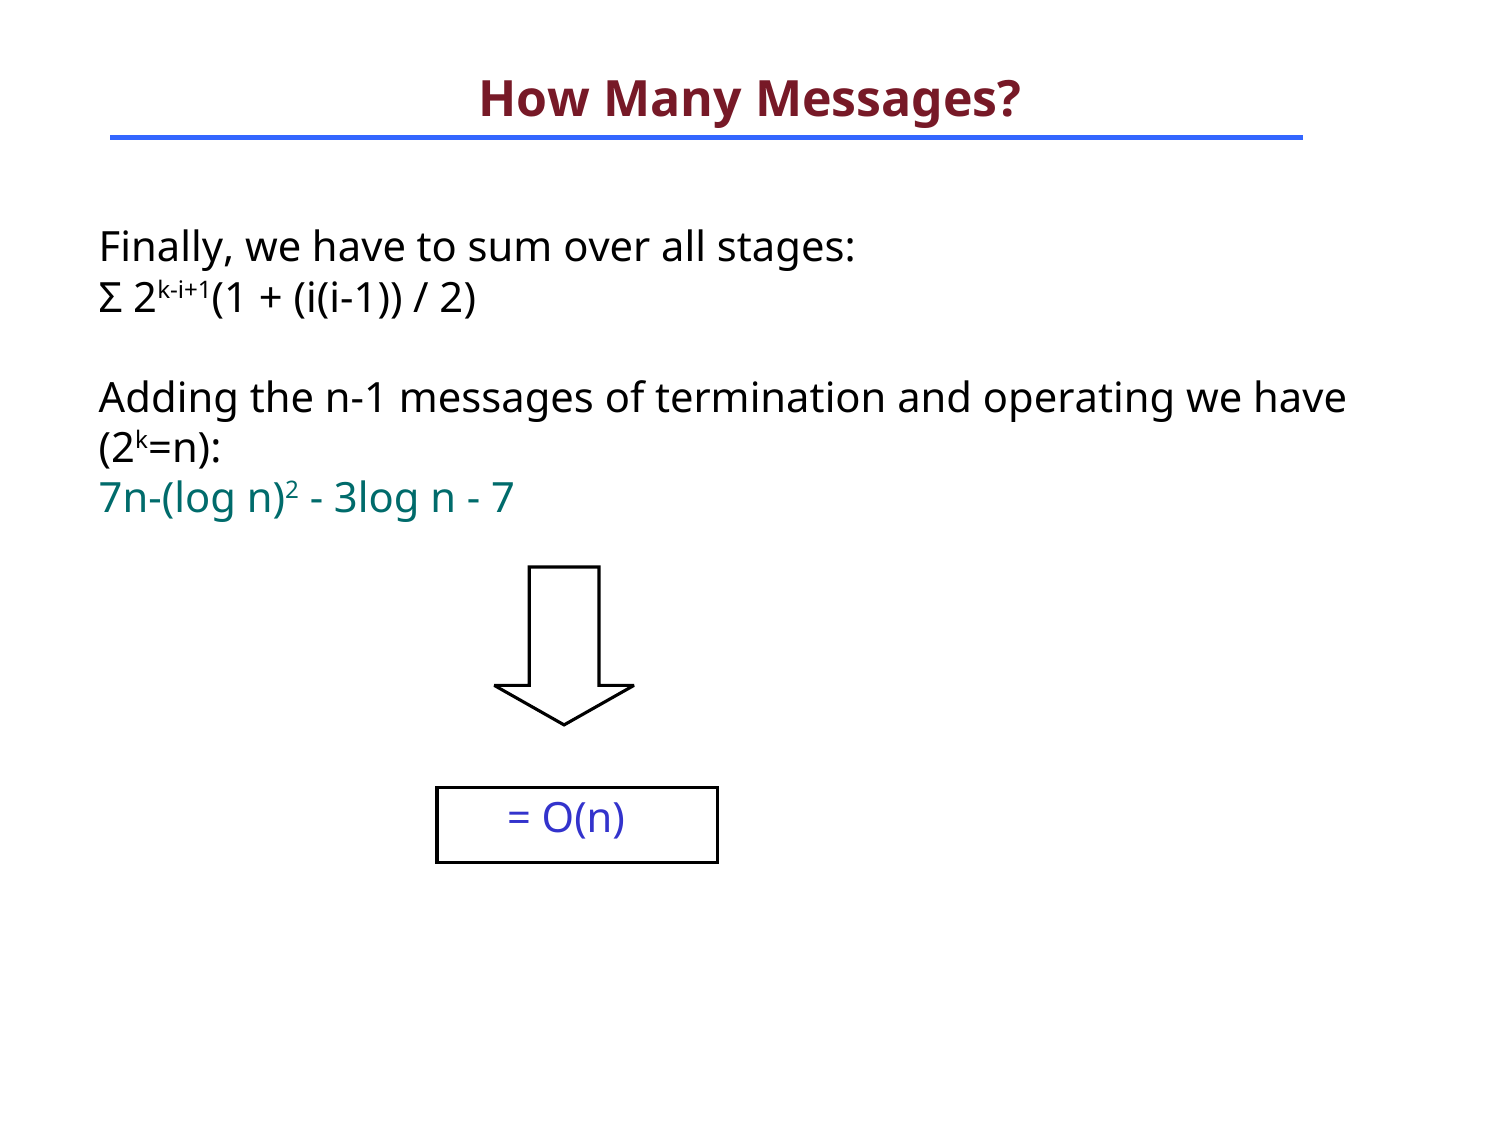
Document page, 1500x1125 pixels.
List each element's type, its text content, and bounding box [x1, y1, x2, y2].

text_box = O(n) [86, 632, 1420, 849]
text_box Finally, we have to sum over all stages: Σ 2k-i+1(1 + (i(i-1)) / 2) Adding the n-1 messages of termination and operating we have (2k=n): 7n-(log n)2 - 3log n - 7 [83, 212, 1418, 579]
title How Many Messages? [112, 62, 1388, 132]
text_box = O(n) [439, 789, 716, 849]
